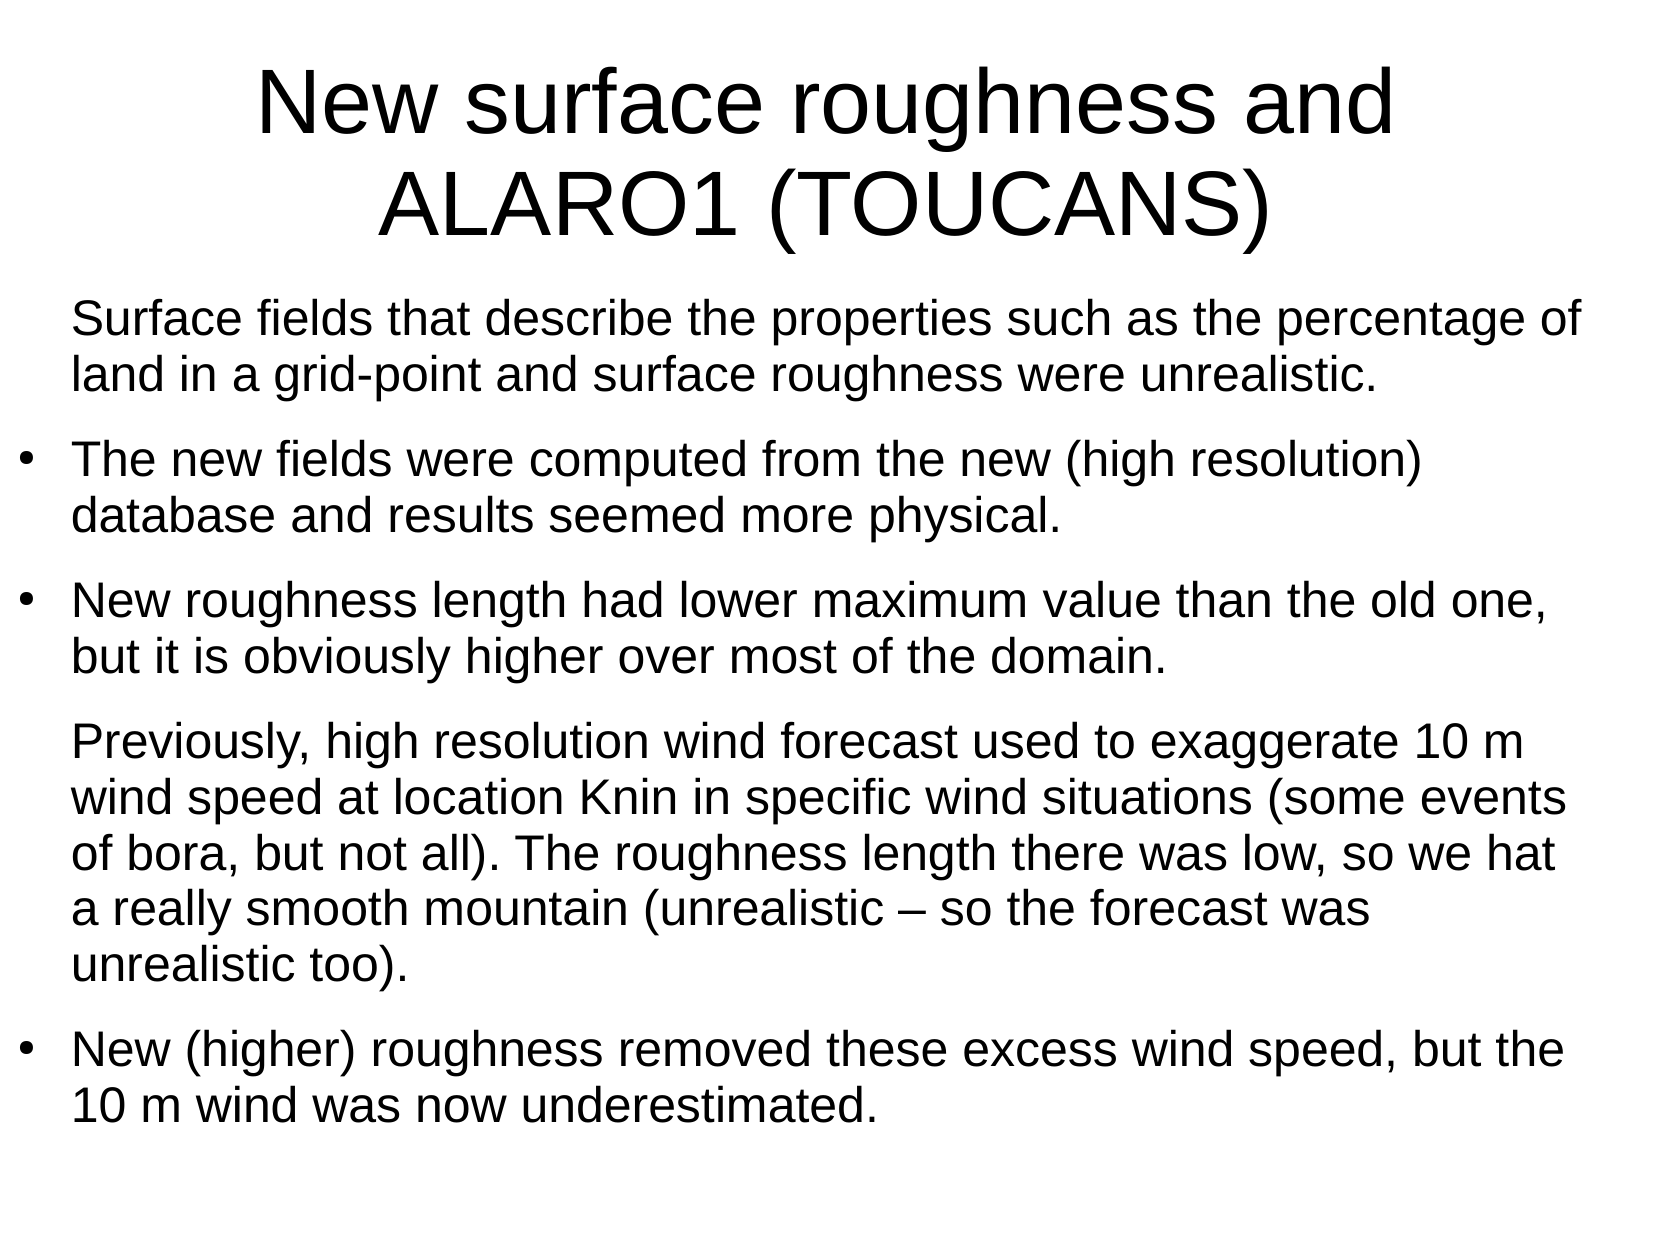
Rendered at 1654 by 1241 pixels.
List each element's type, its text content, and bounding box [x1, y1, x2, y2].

list Surface fields that describe the properties such as the percentage of land in a grid-point and surface roughness were unrealistic. The new fields were computed from the new (high resolution) database and results seemed more physical. New roughness length had lower maximum value than the old one, but it is obviously higher over most of the domain. Previously, high resolution wind forecast used to exaggerate 10 m wind speed at location Knin in specific wind situations (some events of bora, but not all). The roughness length there was low, so we hat a really smooth mountain (unrealistic – so the forecast was unrealistic too). New (higher) roughness removed these excess wind speed, but the 10 m wind was now underestimated. [0, 290, 1595, 1182]
title New surface roughness and ALARO1 (TOUCANS) [82, 49, 1571, 257]
